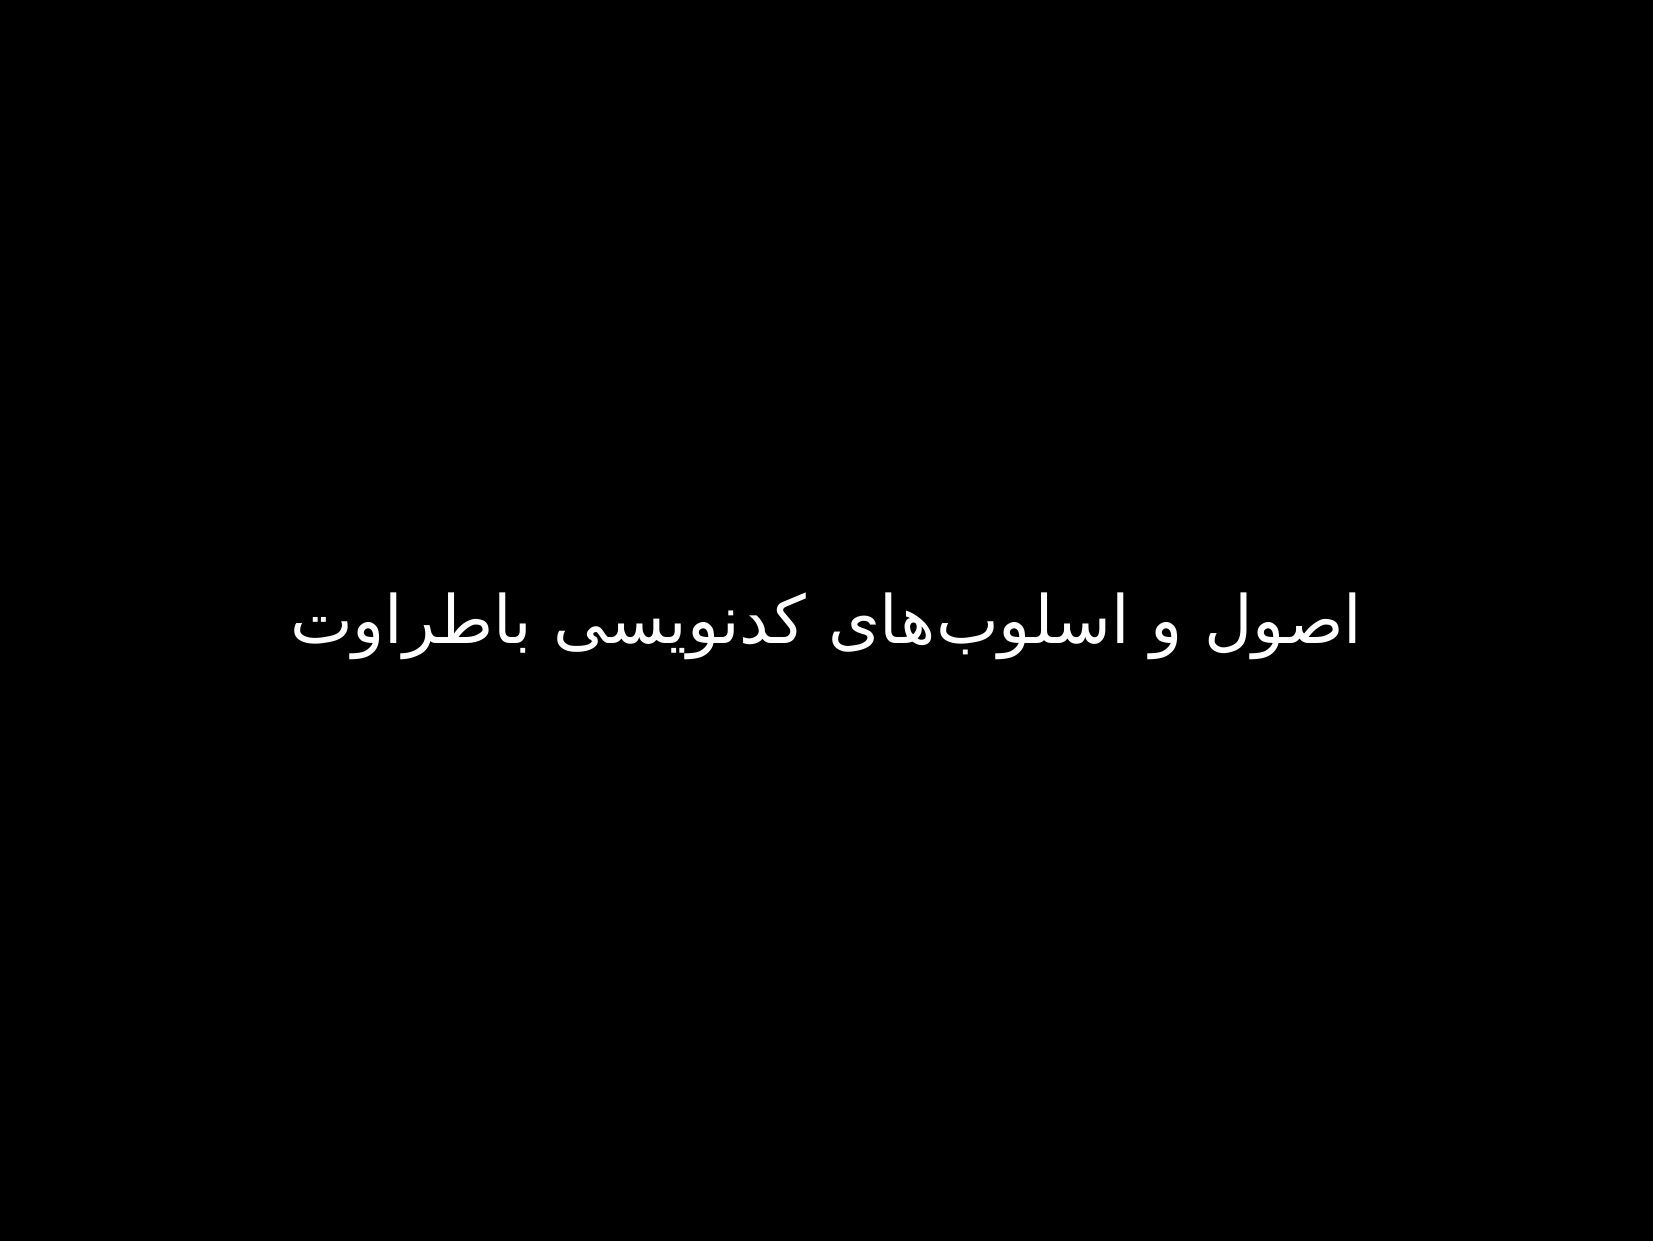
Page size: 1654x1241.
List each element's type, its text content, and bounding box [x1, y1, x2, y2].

subtitle اصول و اسلوب‌های کدنویسی باطراوت [82, 218, 1571, 1023]
